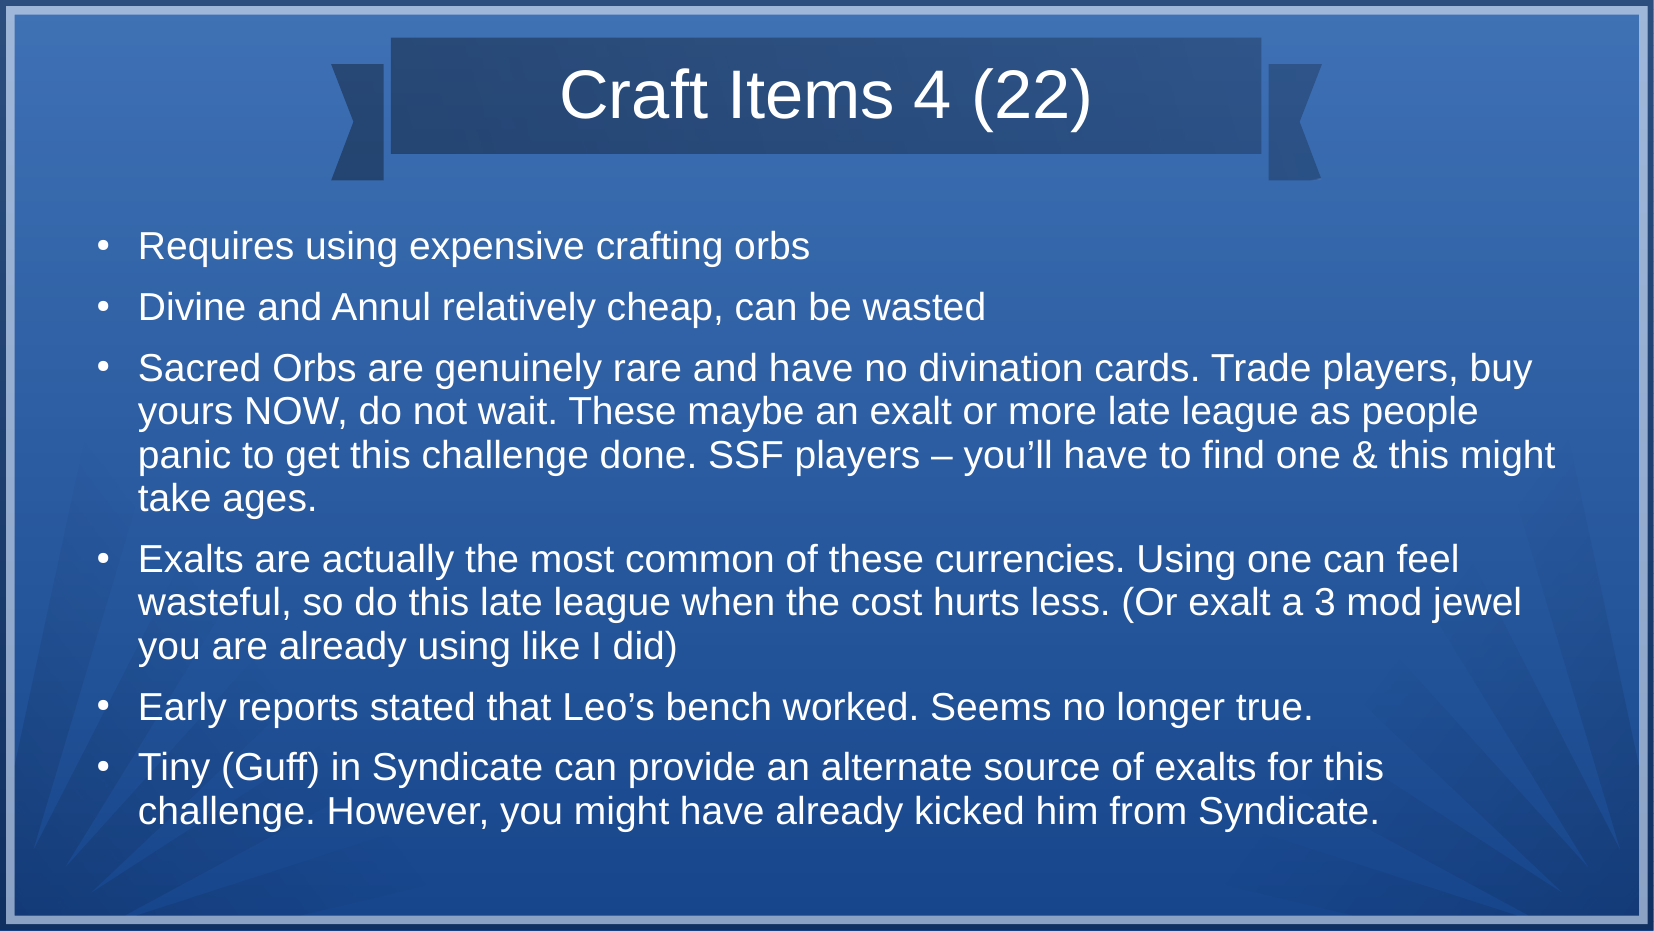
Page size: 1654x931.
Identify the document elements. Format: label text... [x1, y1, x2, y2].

title Craft Items 4 (22) [389, 35, 1264, 154]
list Requires using expensive crafting orbs Divine and Annul relatively cheap, can be wasted Sacred Orbs are genuinely rare and have no divination cards. Trade players, buy yours NOW, do not wait. These maybe an exalt or more late league as people panic to get this challenge done. SSF players – you’ll have to find one & this might take ages. Exalts are actually the most common of these currencies. Using one can feel wasteful, so do this late league when the cost hurts less. (Or exalt a 3 mod jewel you are already using like I did) Early reports stated that Leo’s bench worked. Seems no longer true. Tiny (Guff) in Syndicate can provide an alternate source of exalts for this challenge. However, you might have already kicked him from Syndicate. [82, 224, 1571, 848]
